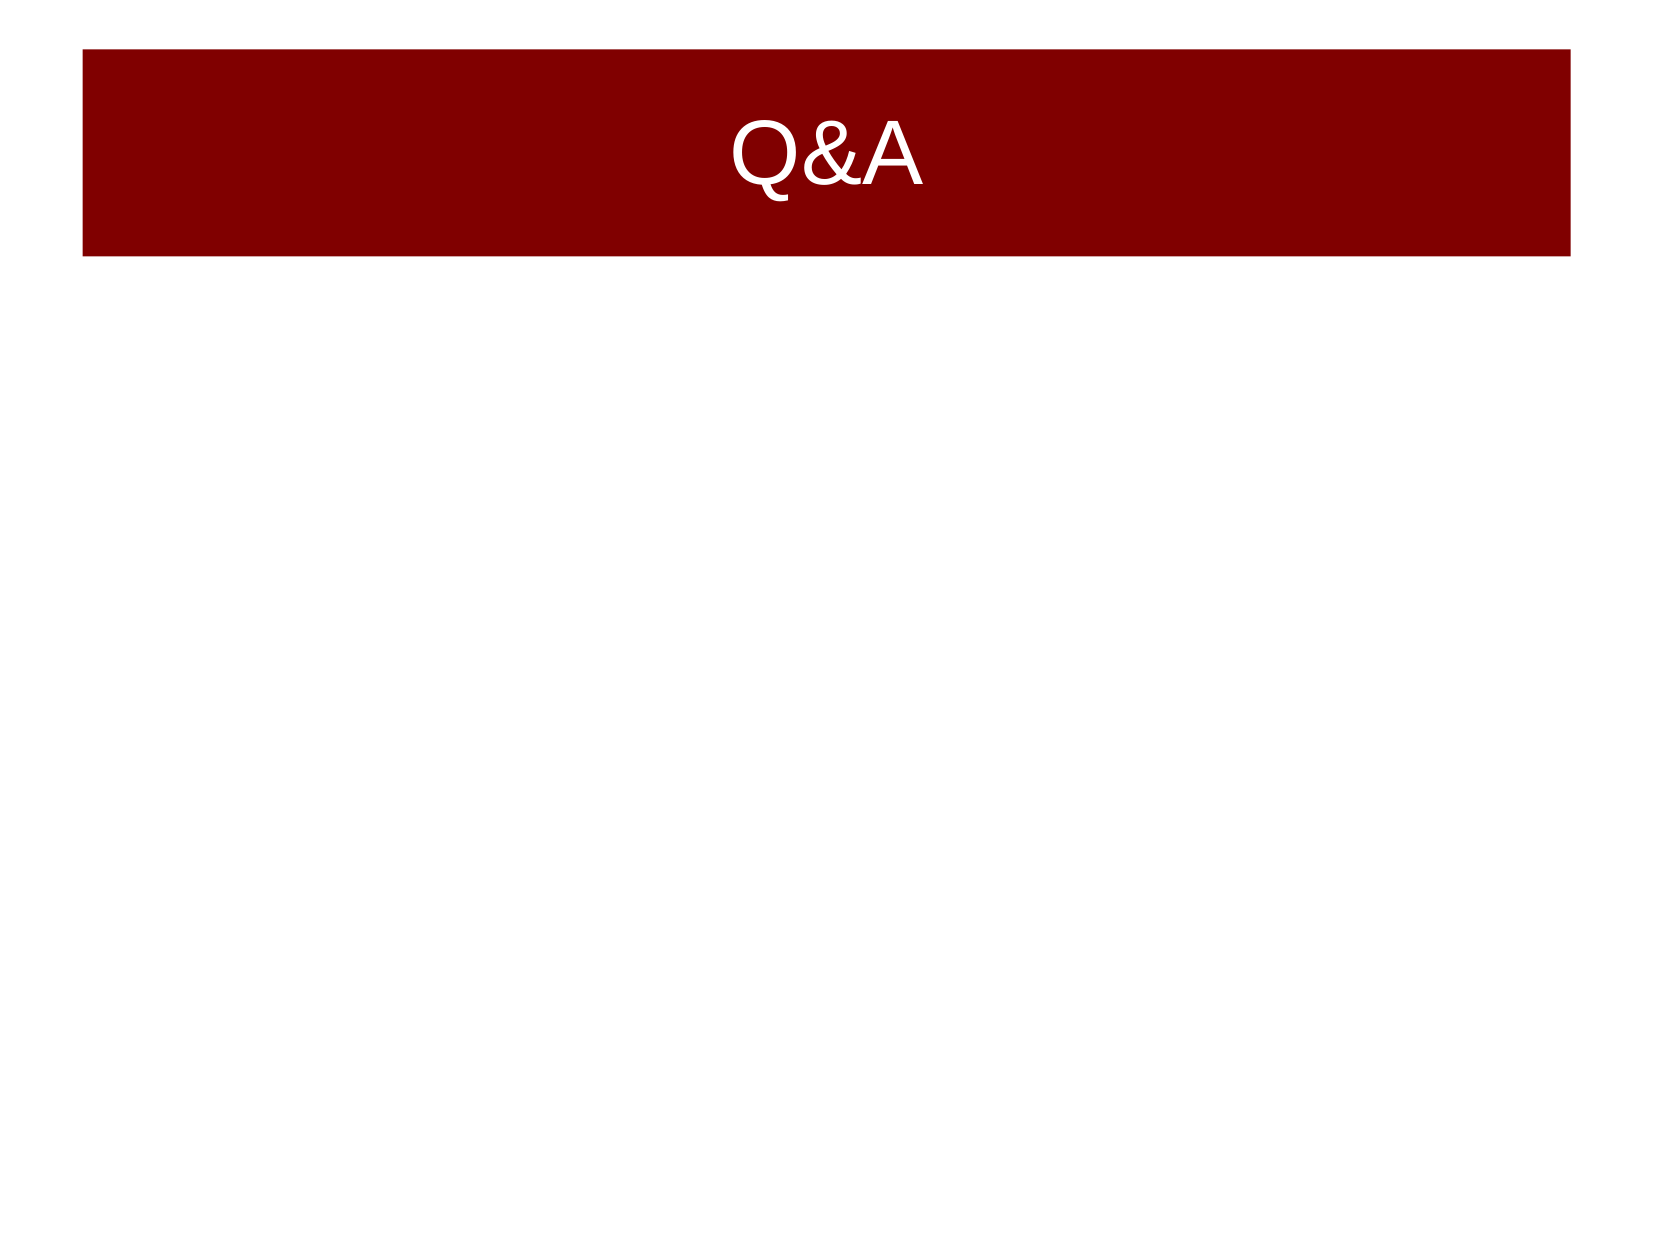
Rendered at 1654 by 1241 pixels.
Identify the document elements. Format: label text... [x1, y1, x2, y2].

title Q&A [82, 49, 1571, 257]
